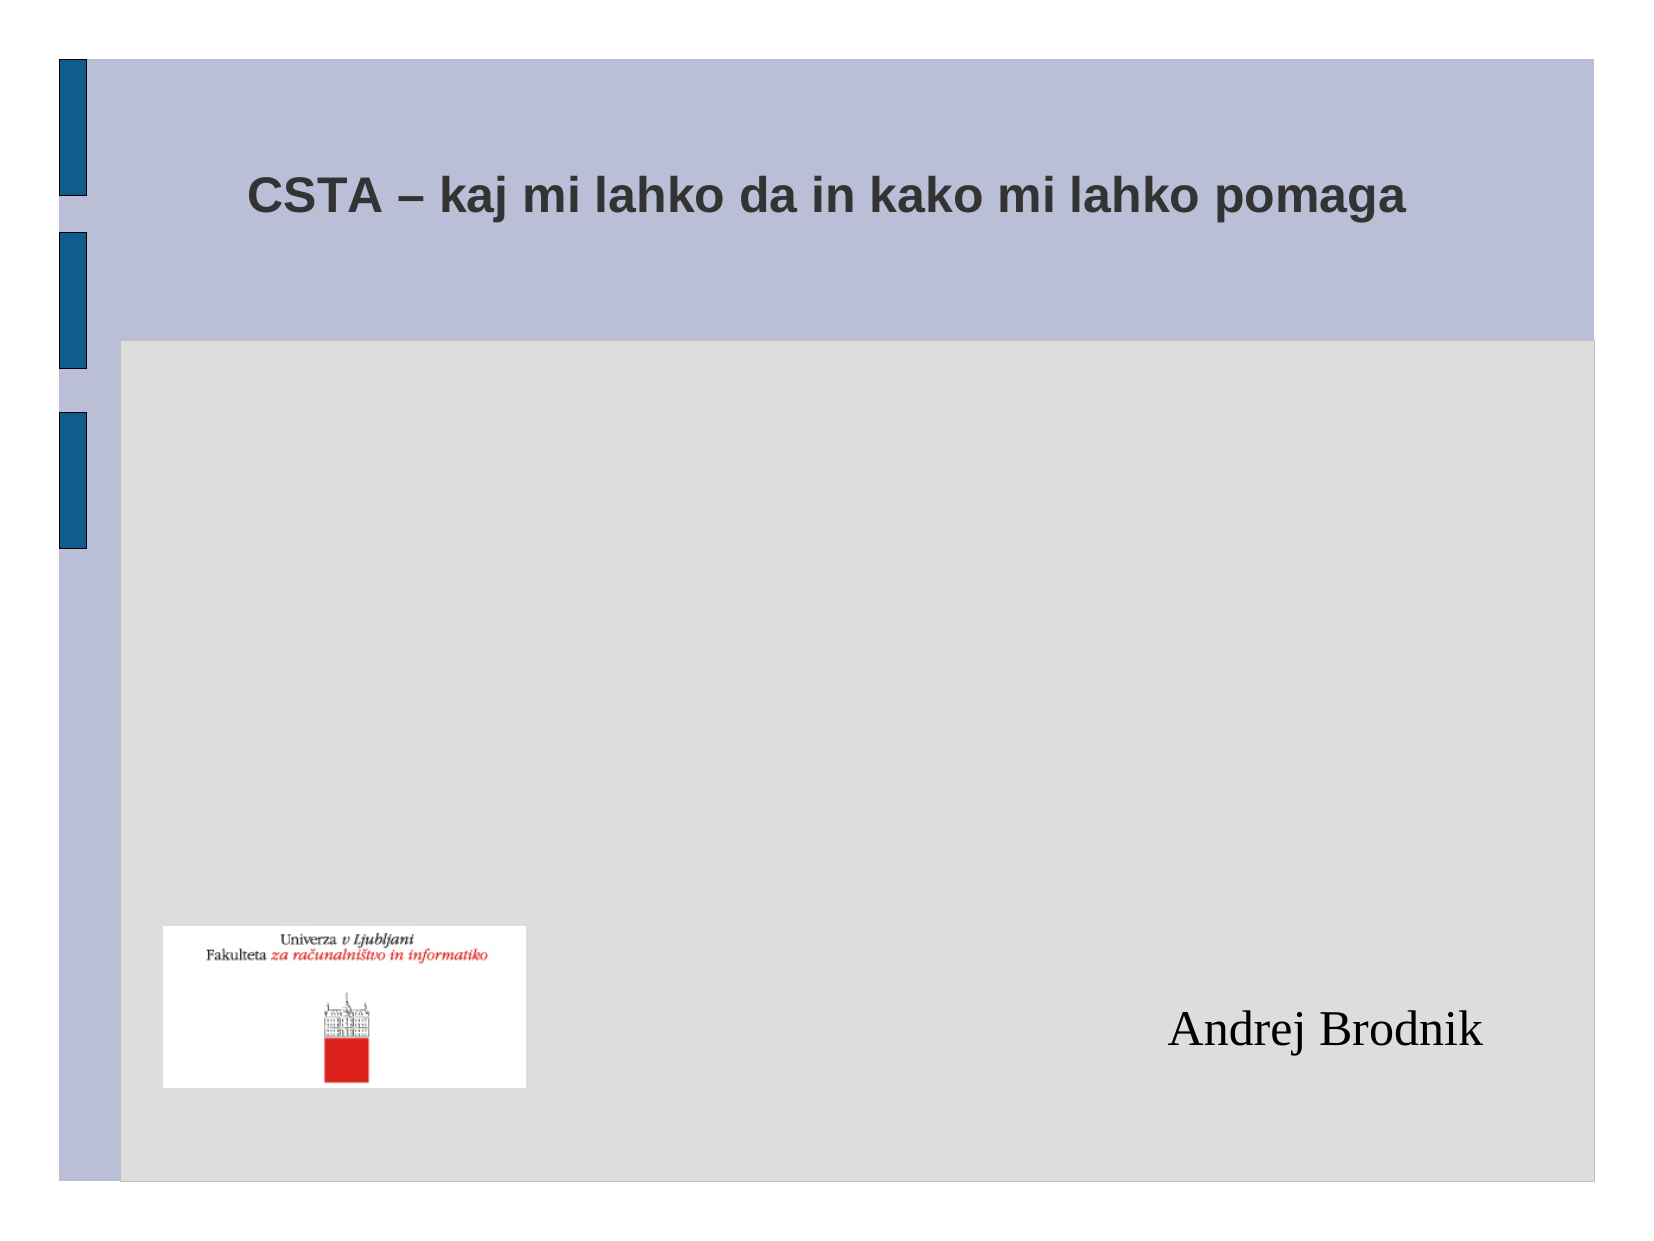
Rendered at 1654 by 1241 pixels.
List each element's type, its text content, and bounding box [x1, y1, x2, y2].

picture [163, 926, 526, 1088]
subtitle Andrej Brodnik [171, 370, 1484, 1078]
title CSTA – kaj mi lahko da in kako mi lahko pomaga [171, 100, 1484, 289]
